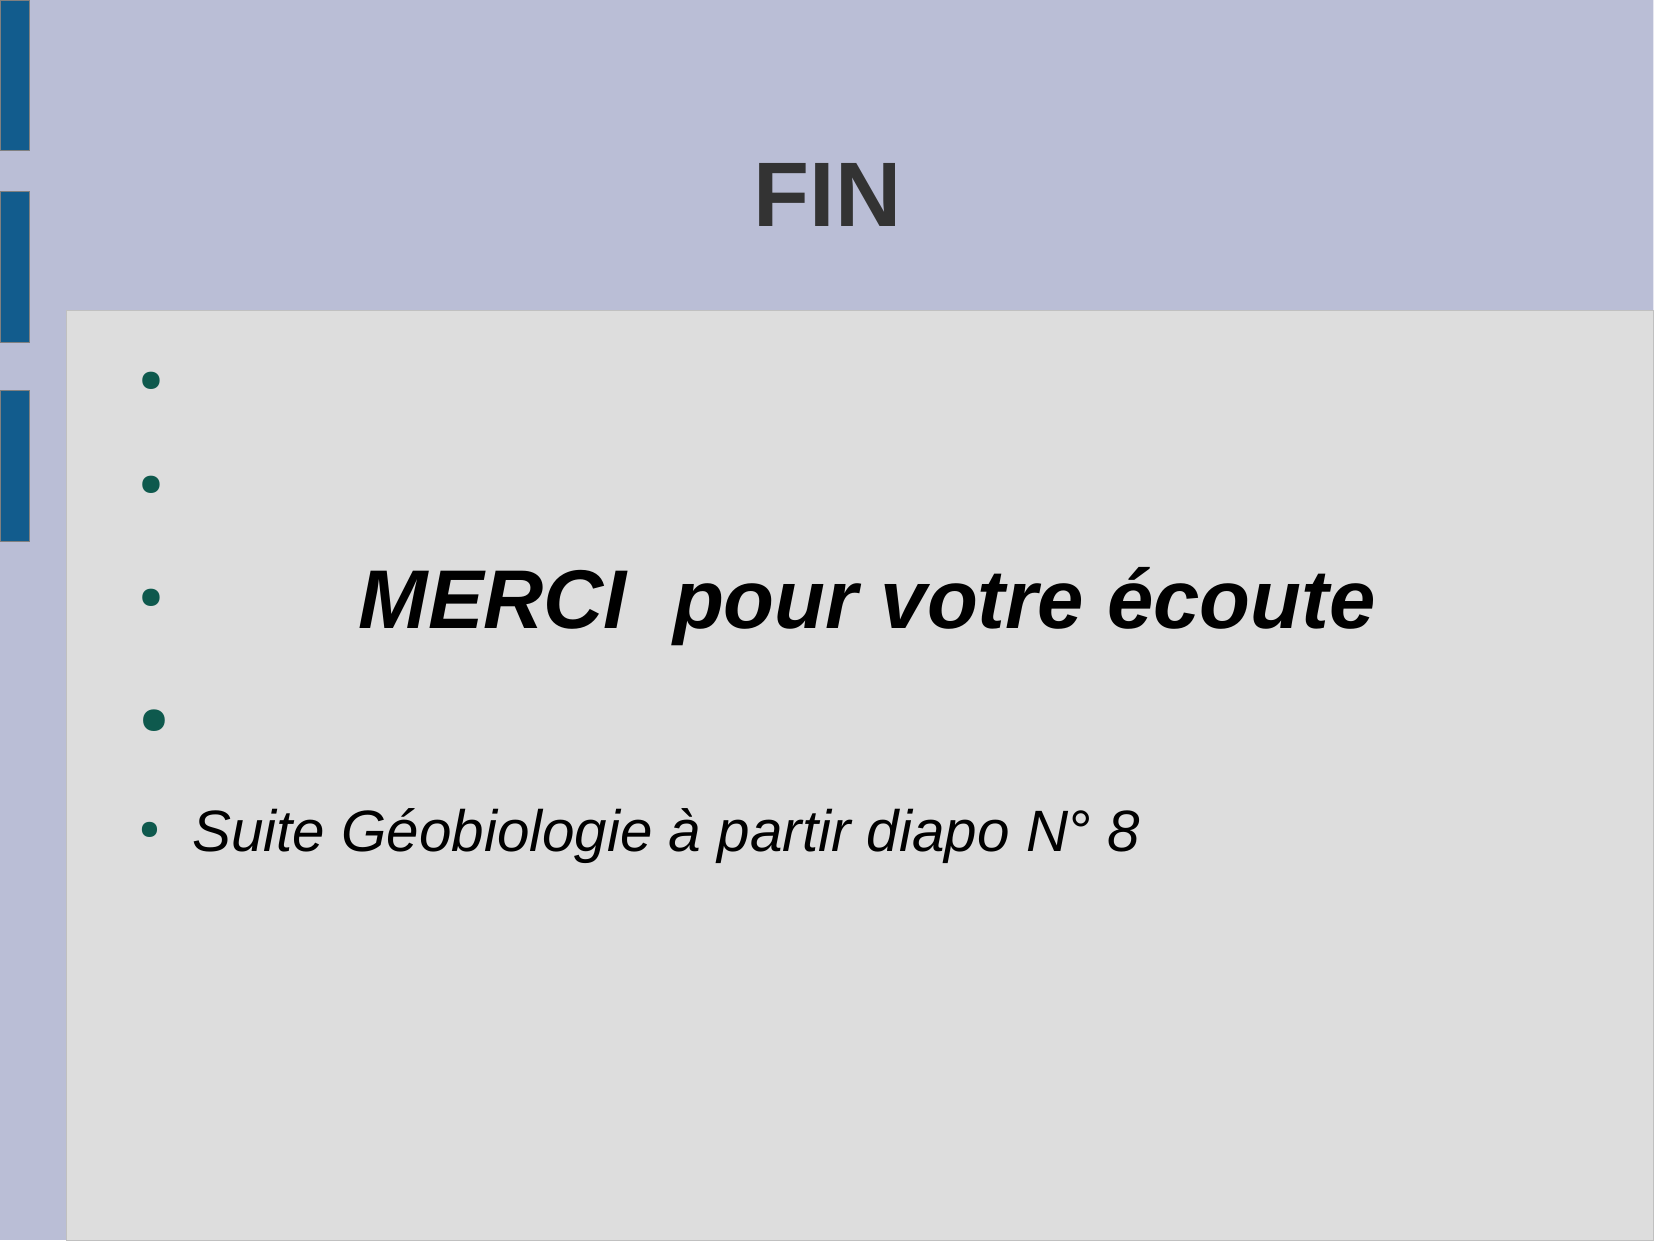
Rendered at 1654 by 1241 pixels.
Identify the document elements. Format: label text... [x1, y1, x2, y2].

list MERCI pour votre écoute Suite Géobiologie à partir diapo N° 8 [121, 344, 1534, 1127]
title FIN [121, 91, 1534, 299]
